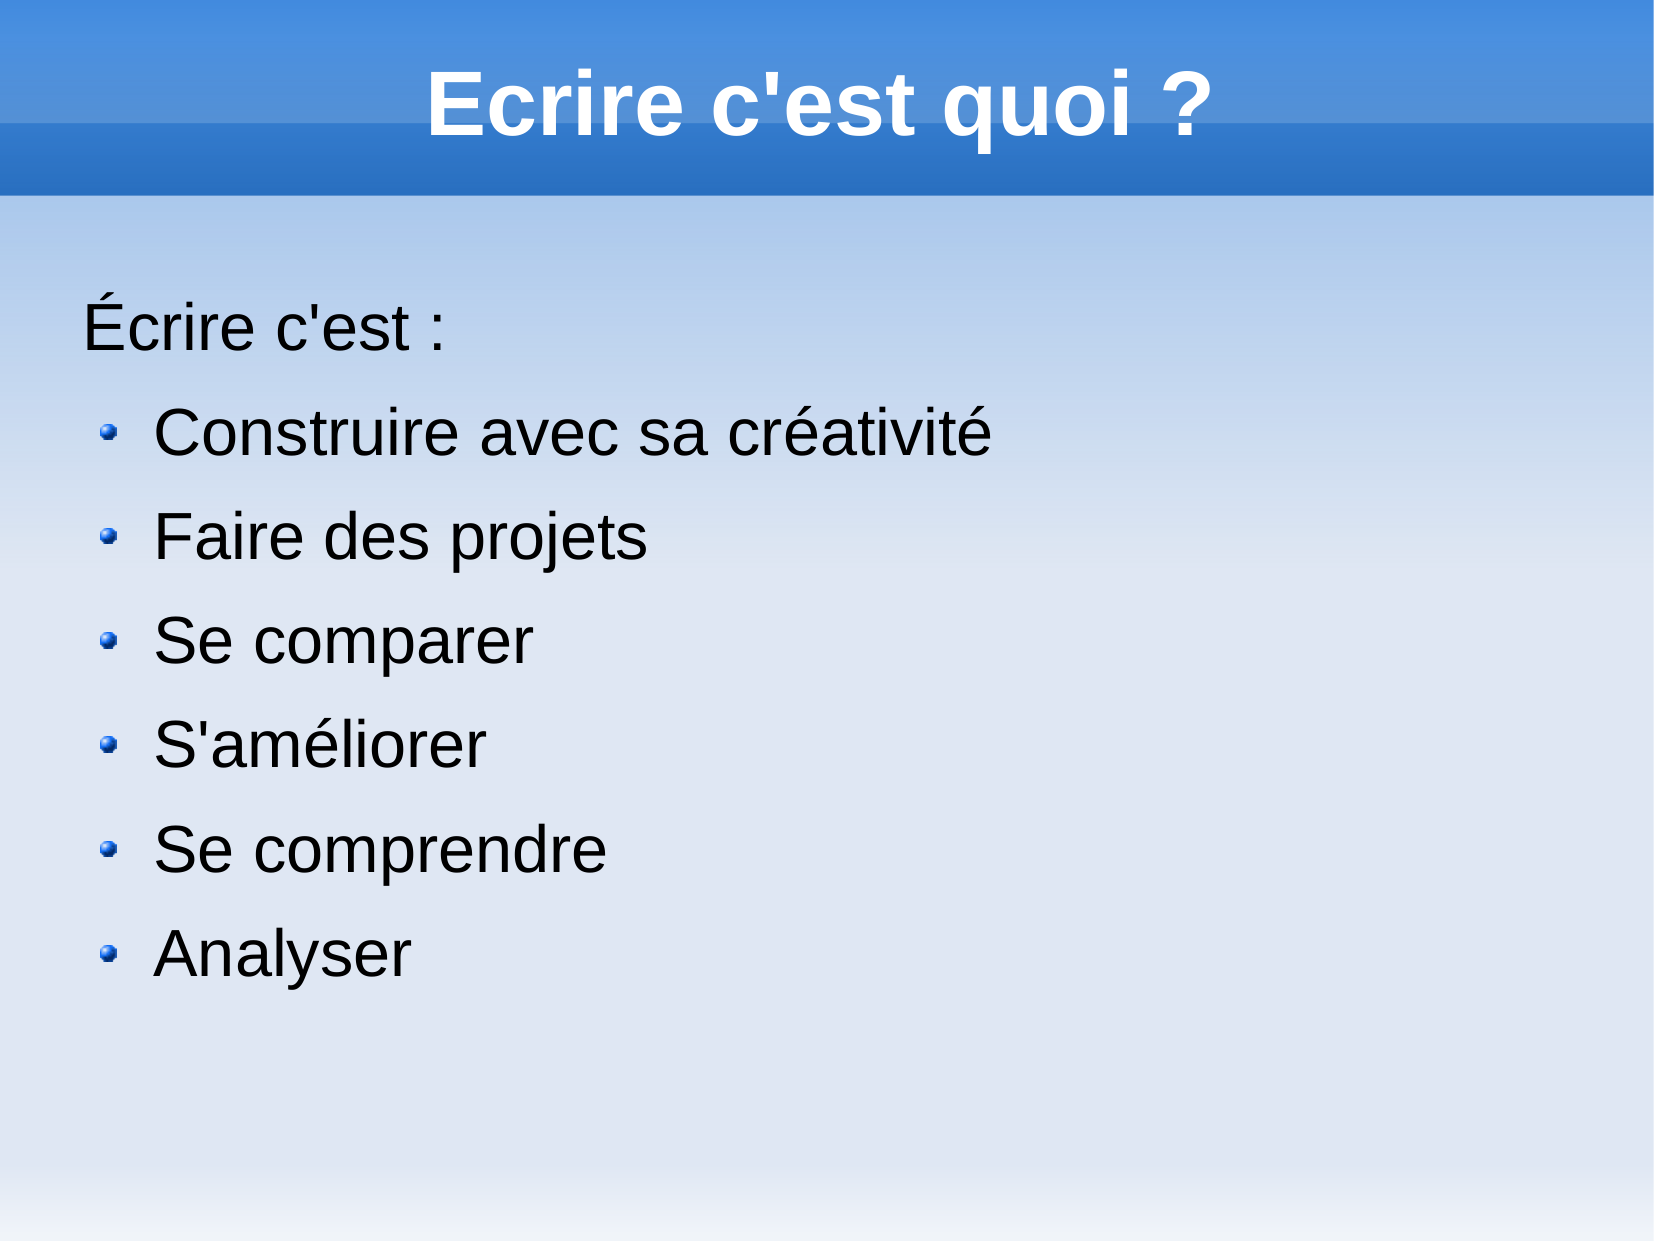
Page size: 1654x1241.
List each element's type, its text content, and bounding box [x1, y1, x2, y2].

title Ecrire c'est quoi ? [76, 0, 1565, 208]
picture [0, 0, 1654, 1241]
list Écrire c'est : Construire avec sa créativité Faire des projets Se comparer S'améliorer Se comprendre Analyser [82, 290, 1571, 1109]
